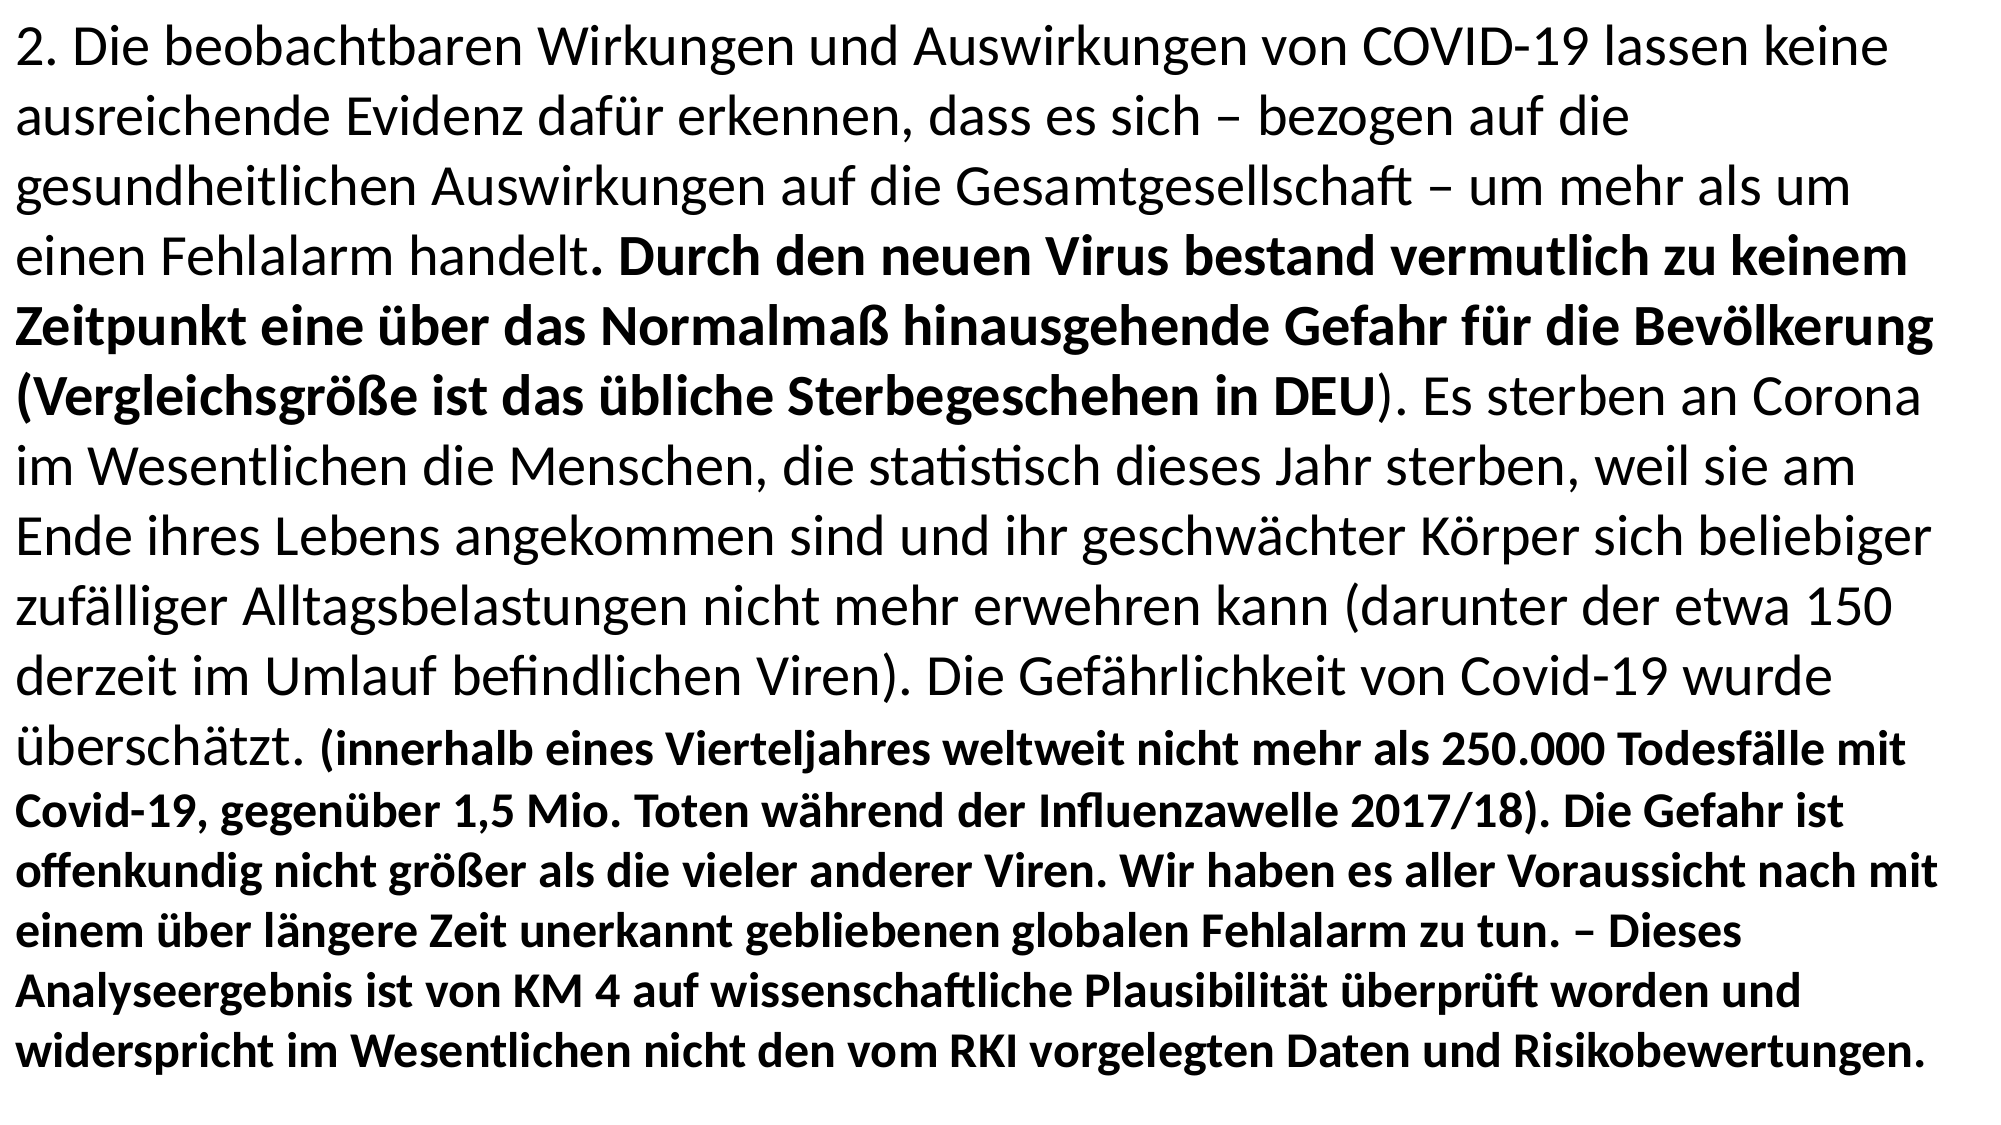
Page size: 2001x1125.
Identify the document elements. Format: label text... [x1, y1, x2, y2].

text_box 2. Die beobachtbaren Wirkungen und Auswirkungen von COVID-19 lassen keine ausreichende Evidenz dafür erkennen, dass es sich – bezogen auf die gesundheitlichen Auswirkungen auf die Gesamtgesellschaft – um mehr als um einen Fehlalarm handelt. Durch den neuen Virus bestand vermutlich zu keinem Zeitpunkt eine über das Normalmaß hinausgehende Gefahr für die Bevölkerung (Vergleichsgröße ist das übliche Sterbegeschehen in DEU). Es sterben an Corona im Wesentlichen die Menschen, die statistisch dieses Jahr sterben, weil sie am Ende ihres Lebens angekommen sind und ihr geschwächter Körper sich beliebiger zufälliger Alltagsbelastungen nicht mehr erwehren kann (darunter der etwa 150 derzeit im Umlauf befindlichen Viren). Die Gefährlichkeit von Covid-19 wurde überschätzt. (innerhalb eines Vierteljahres weltweit nicht mehr als 250.000 Todesfälle mit Covid-19, gegenüber 1,5 Mio. Toten während der Influenzawelle 2017/18). Die Gefahr ist offenkundig nicht größer als die vieler anderer Viren. Wir haben es aller Voraussicht nach mit einem über längere Zeit unerkannt gebliebenen globalen Fehlalarm zu tun. – Dieses Analyseergebnis ist von KM 4 auf wissenschaftliche Plausibilität überprüft worden und widerspricht im Wesentlichen nicht den vom RKI vorgelegten Daten und Risikobewertungen. [0, 0, 2000, 1096]
